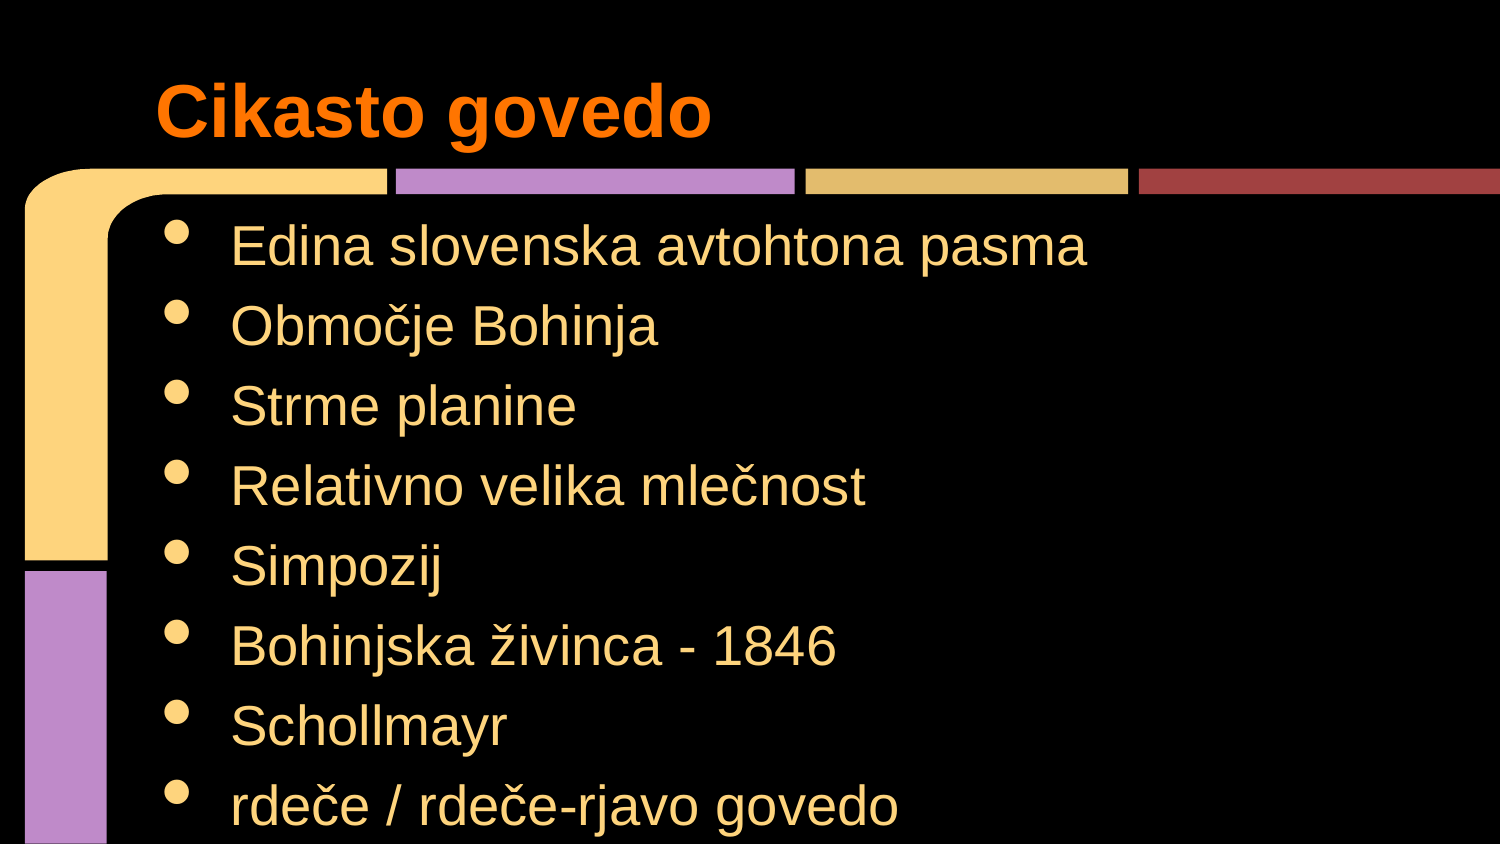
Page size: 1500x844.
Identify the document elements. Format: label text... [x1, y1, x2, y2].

title Cikasto govedo [140, 26, 1425, 168]
list Edina slovenska avtohtona pasma Območje Bohinja Strme planine Relativno velika mlečnost Simpozij Bohinjska živinca - 1846 Schollmayr rdeče / rdeče-rjavo govedo [140, 194, 1425, 809]
